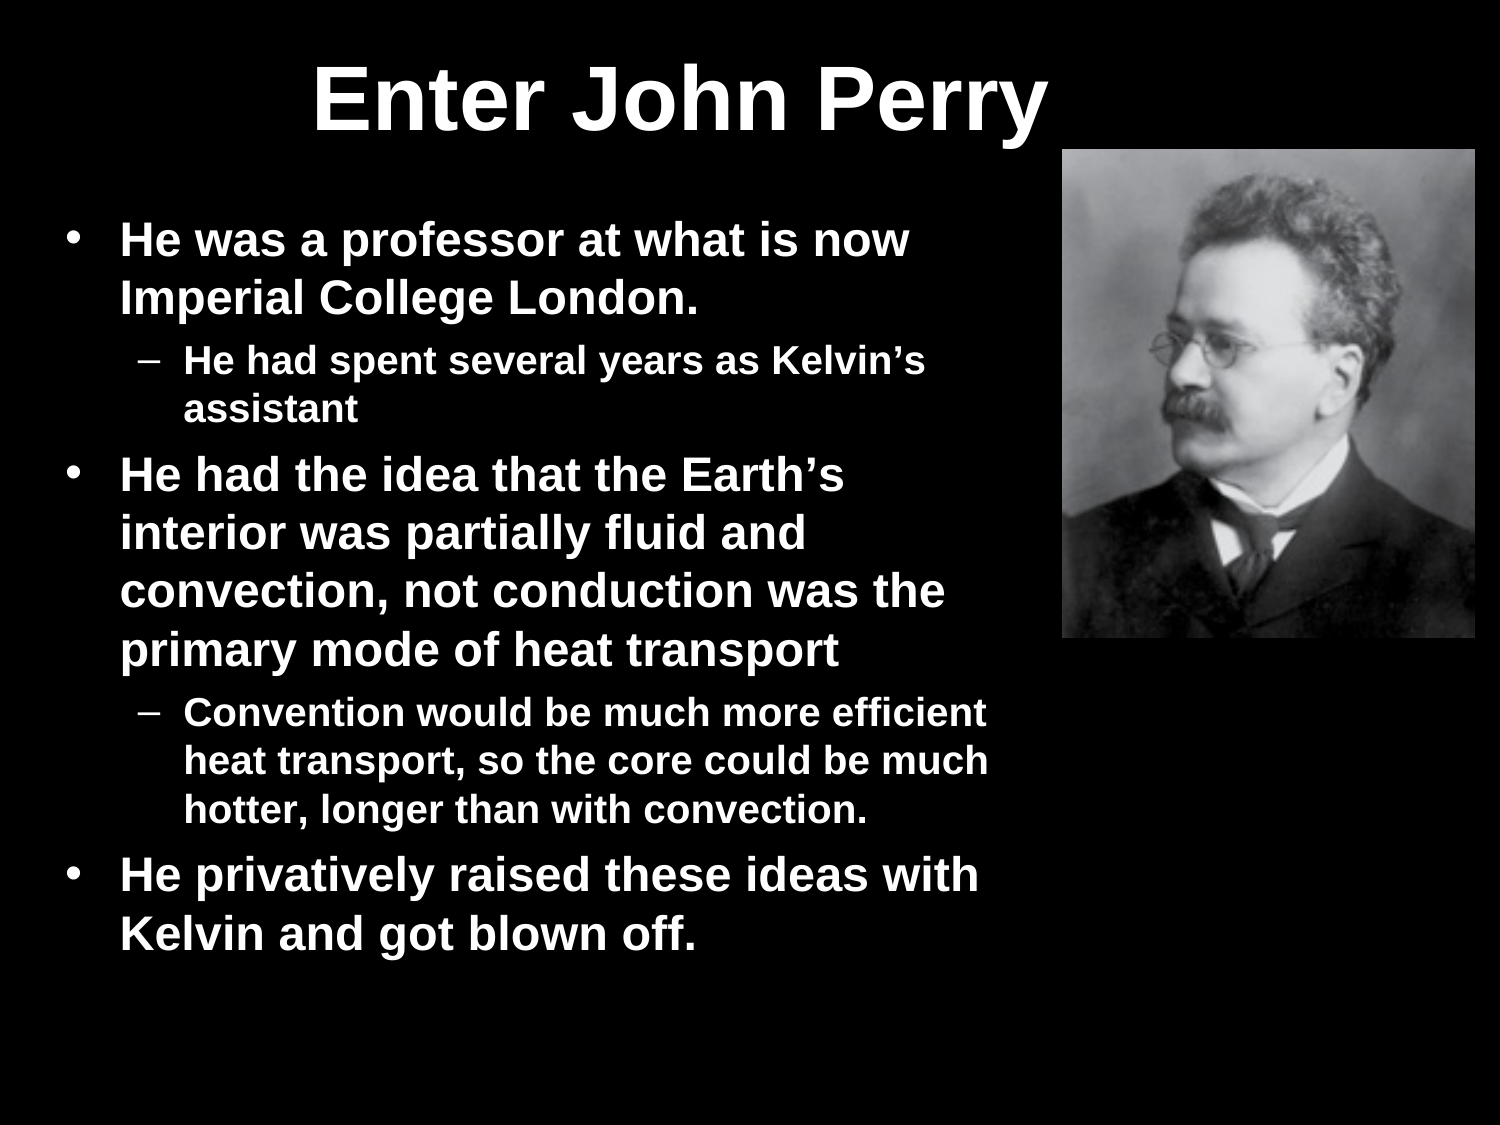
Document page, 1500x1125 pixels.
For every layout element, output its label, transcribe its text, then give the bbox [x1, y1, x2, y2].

list He was a professor at what is now Imperial College London. He had spent several years as Kelvin’s assistant He had the idea that the Earth’s interior was partially fluid and convection, not conduction was the primary mode of heat transport Convention would be much more efficient heat transport, so the core could be much hotter, longer than with convection. He privatively raised these ideas with Kelvin and got blown off. [50, 200, 1013, 1000]
picture [1062, 149, 1475, 638]
title Enter John Perry [99, 24, 1263, 163]
